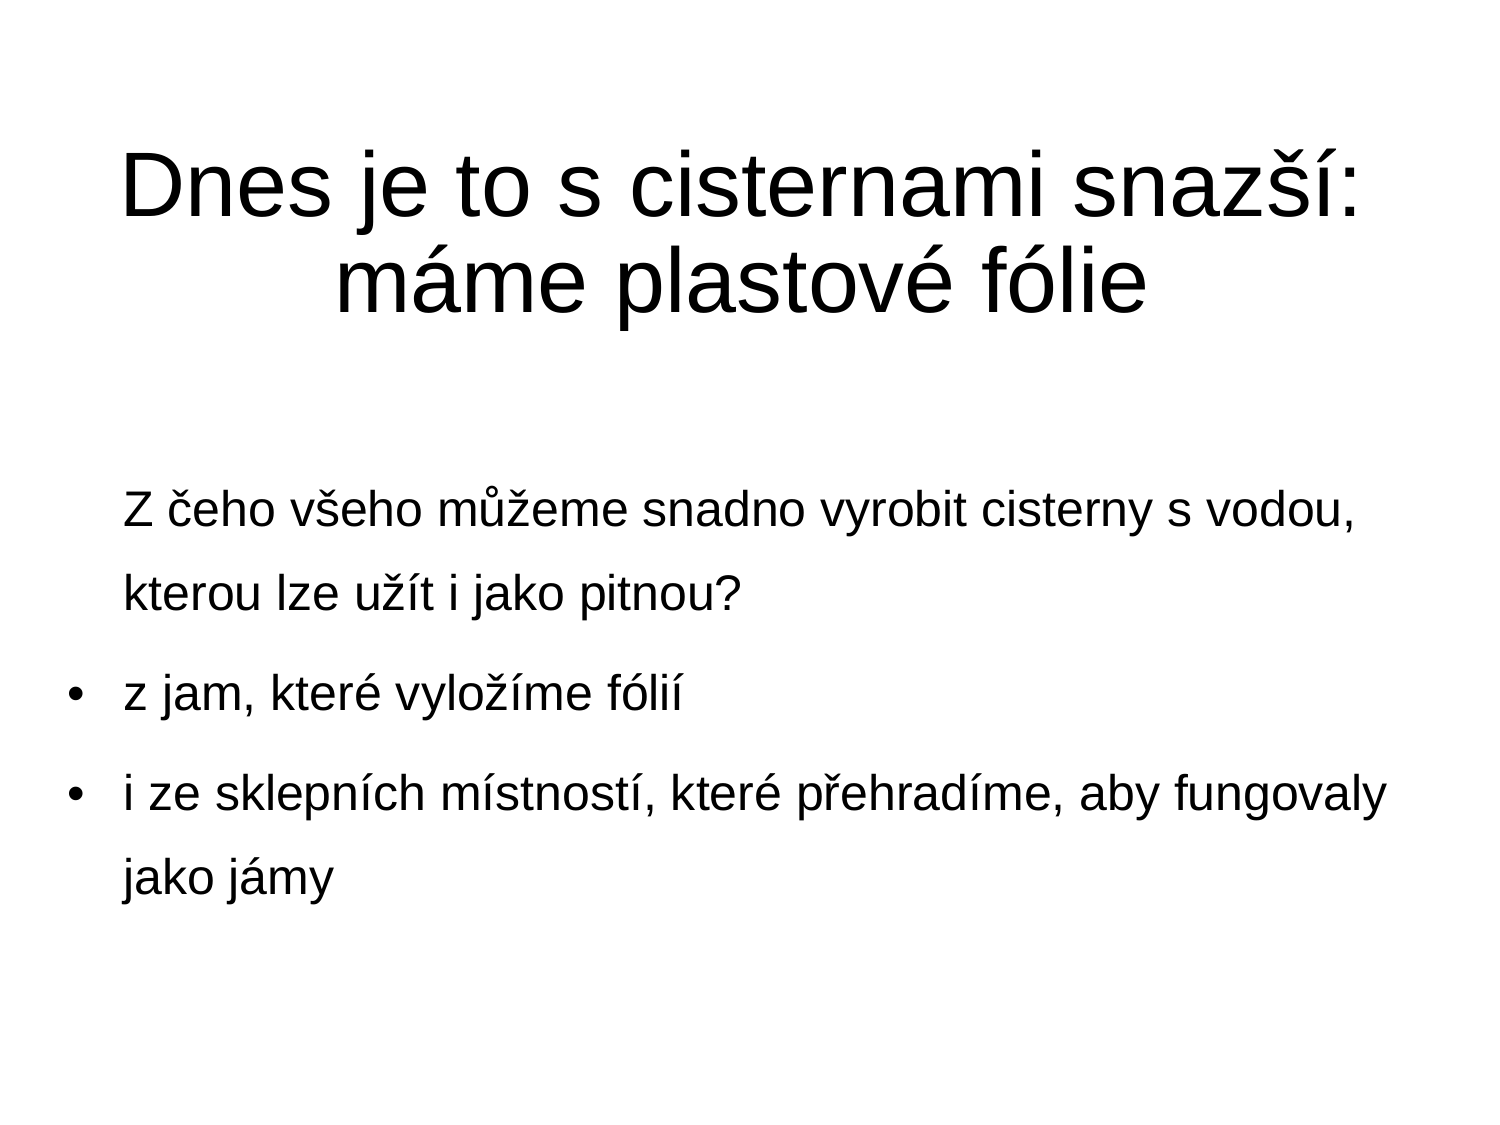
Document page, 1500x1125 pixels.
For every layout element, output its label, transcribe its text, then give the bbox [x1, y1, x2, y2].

list Z čeho všeho můžeme snadno vyrobit cisterny s vodou, kterou lze užít i jako pitnou? z jam, které vyložíme fólií i ze sklepních místností, které přehradíme, aby fungovaly jako jámy [67, 381, 1418, 1106]
title Dnes je to s cisternami snazší: máme plastové fólie [67, 118, 1418, 354]
